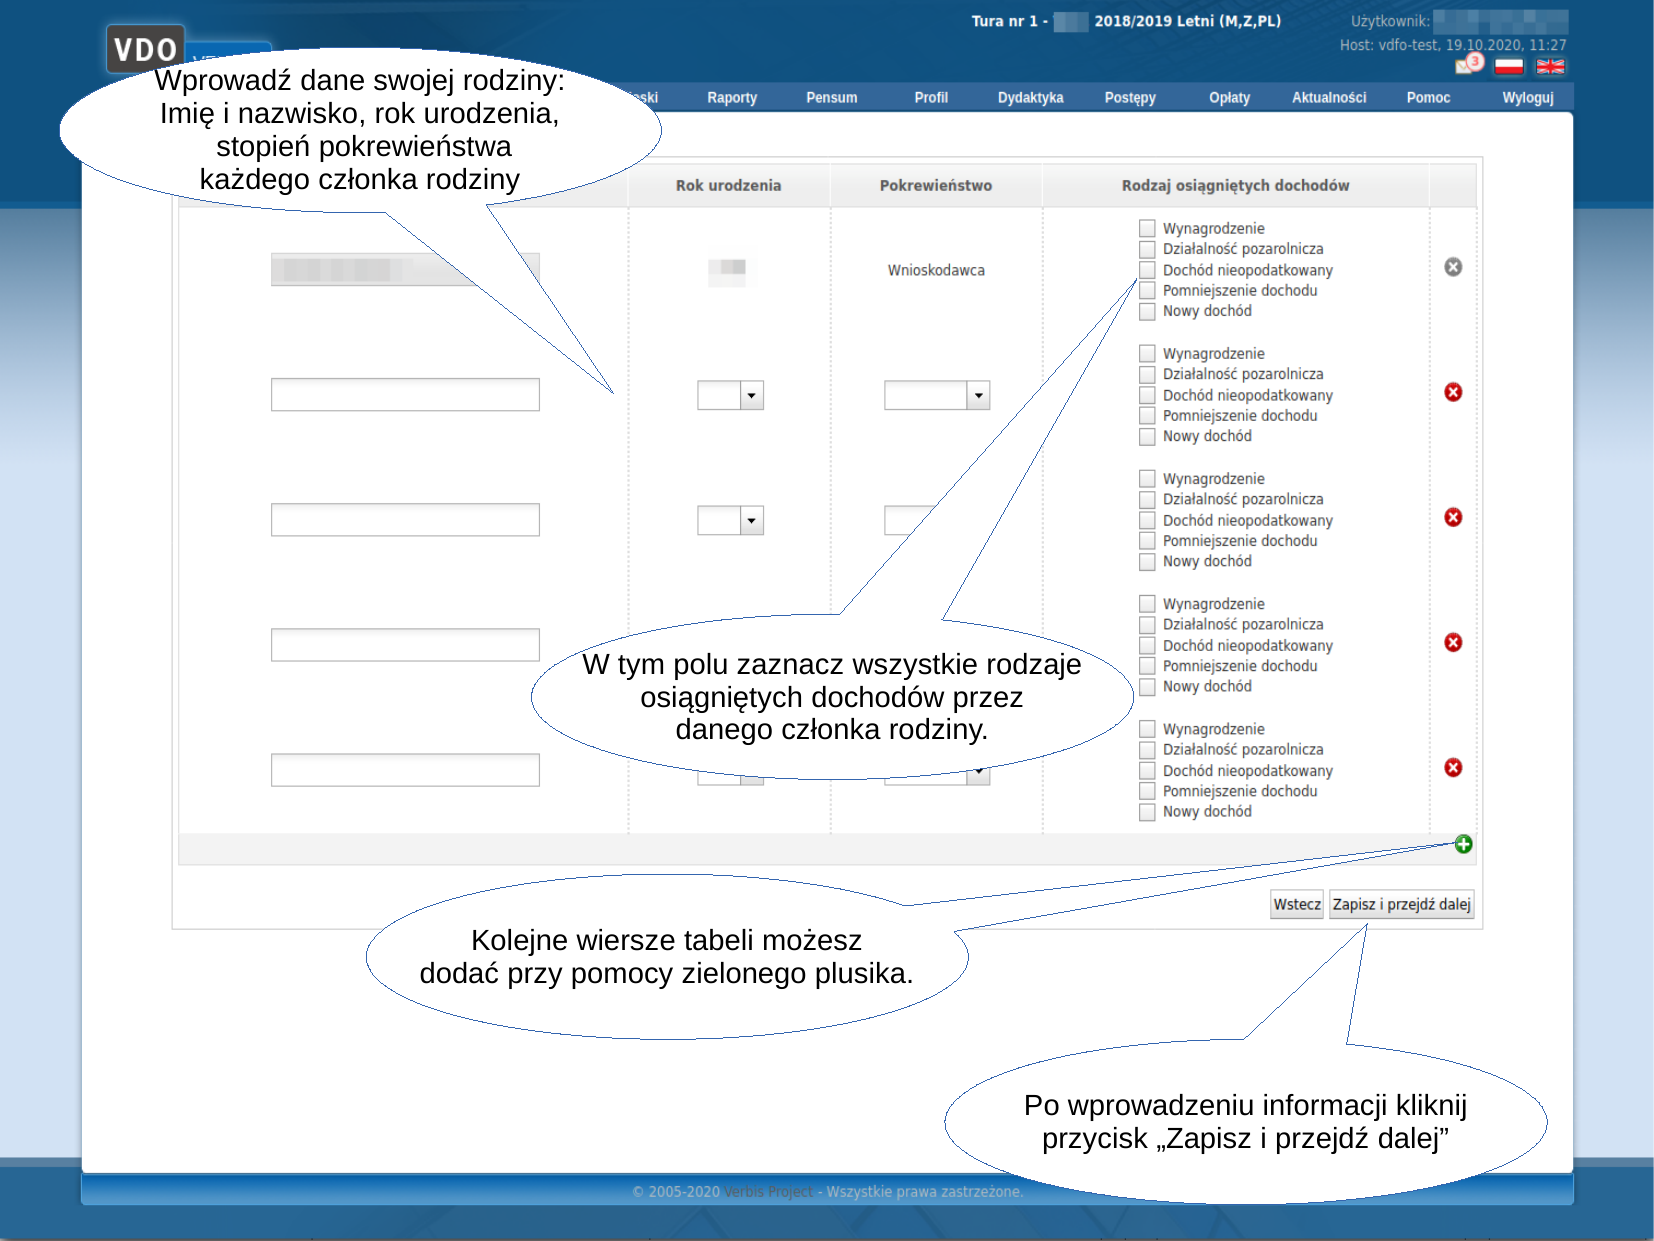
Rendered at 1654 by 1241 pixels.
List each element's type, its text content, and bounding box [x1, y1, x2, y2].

text_box W tym polu zaznacz wszystkie rodzaje osiągniętych dochodów przez danego członka rodziny. [531, 278, 1137, 780]
text_box Po wprowadzeniu informacji kliknij przycisk „Zapisz i przejdź dalej” [944, 923, 1548, 1205]
picture [0, 0, 1654, 1241]
text_box Wprowadź dane swojej rodziny: Imię i nazwisko, rok urodzenia, stopień pokrewieństwa każdego członka rodziny [59, 47, 662, 394]
text_box Kolejne wiersze tabeli możesz dodać przy pomocy zielonego plusika. [366, 842, 1458, 1040]
